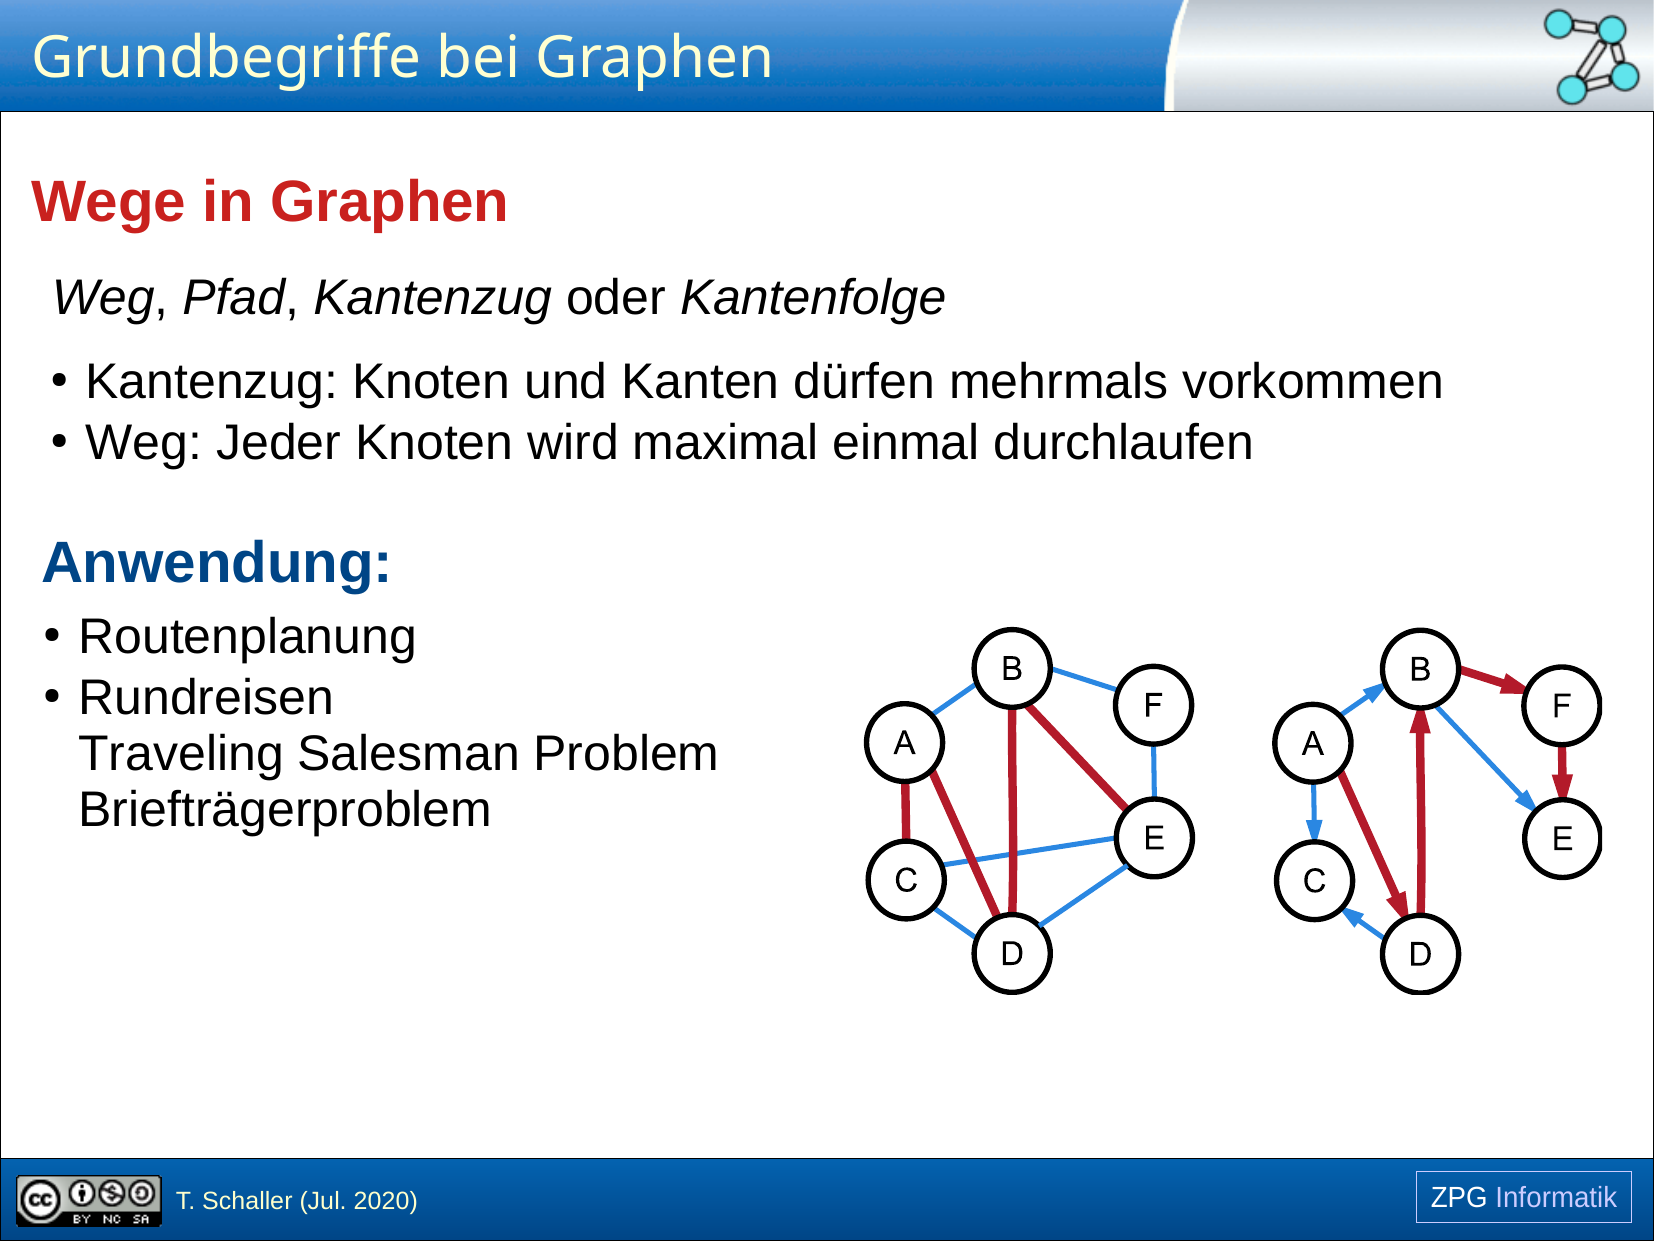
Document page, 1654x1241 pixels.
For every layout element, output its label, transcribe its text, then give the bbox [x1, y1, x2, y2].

text_box Routenplanung Rundreisen Traveling Salesman Problem Briefträgerproblem [43, 608, 863, 955]
text_box Anwendung: [41, 529, 50, 596]
picture [863, 626, 1603, 995]
text_box Kantenzug: Knoten und Kanten dürfen mehrmals vorkommen Weg: Jeder Knoten wird maximal einmal durchlaufen [50, 353, 1466, 700]
picture [16, 1175, 162, 1227]
title Grundbegriffe bei Graphen [31, 16, 1151, 94]
text_box Wege in Graphen [31, 168, 900, 235]
picture [0, 0, 1654, 111]
text_box Weg, Pfad, Kantenzug oder Kantenfolge [51, 269, 1003, 353]
